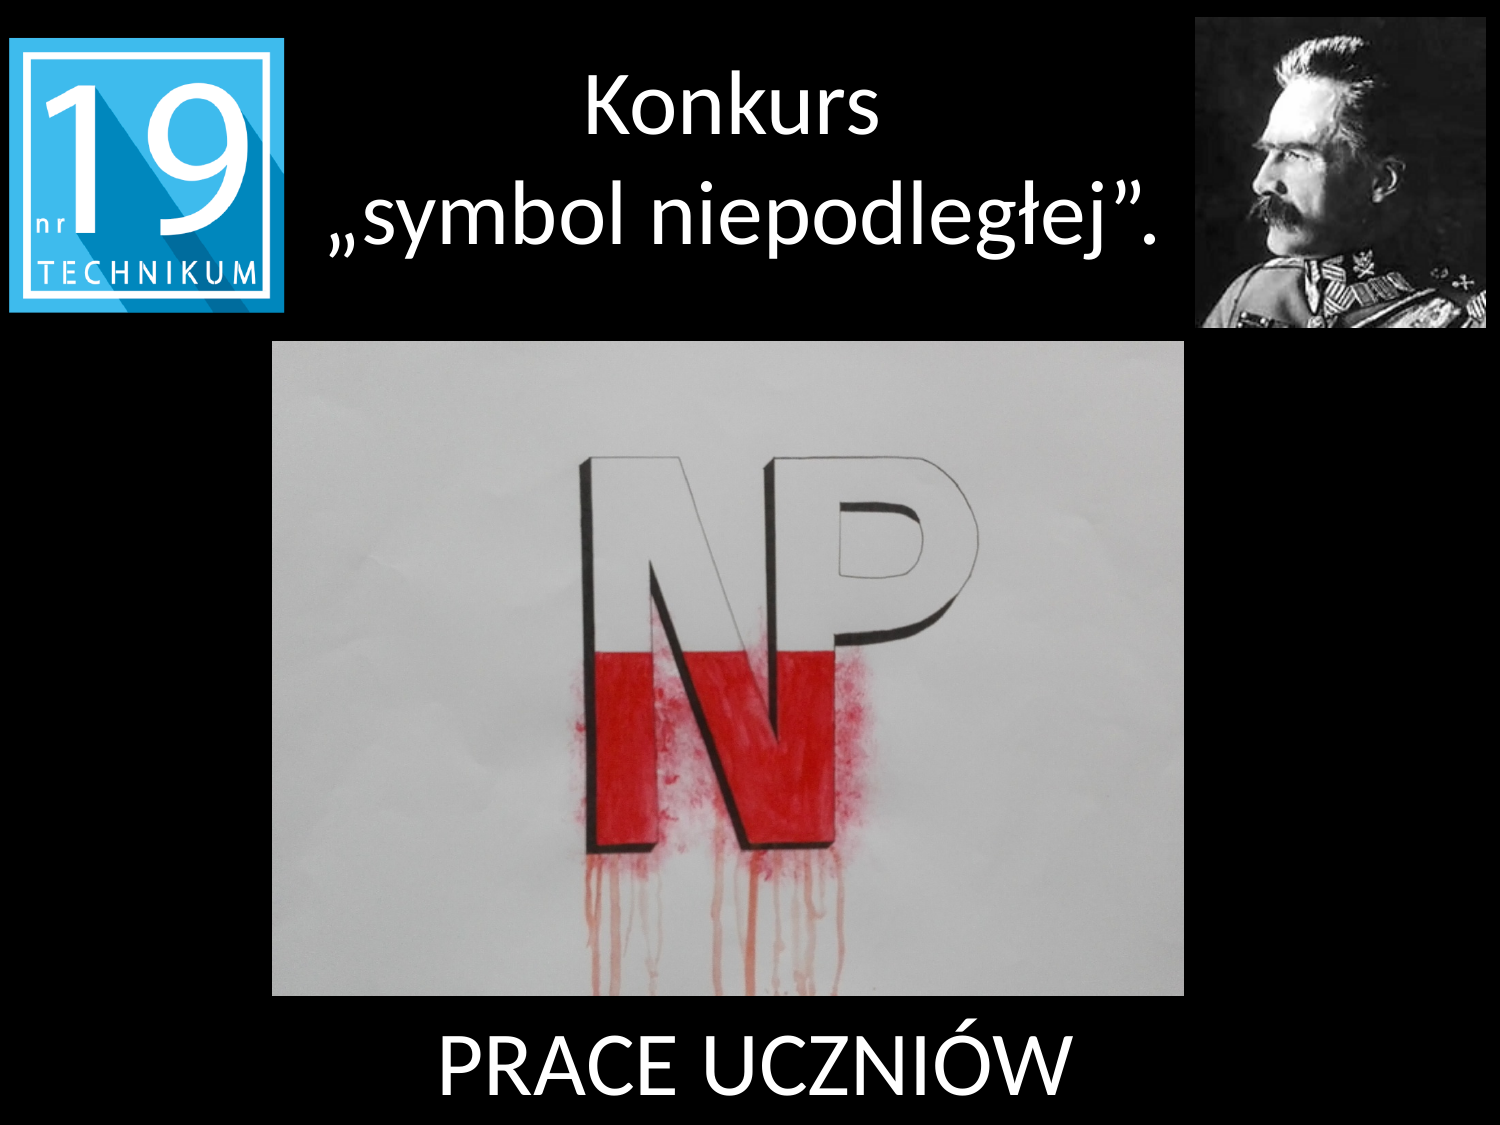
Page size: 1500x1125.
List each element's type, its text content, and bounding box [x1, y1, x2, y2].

picture [0, 18, 323, 340]
title Konkurs „symbol niepodległej”. [323, 35, 1195, 277]
picture [1195, 17, 1486, 329]
subtitle PRACE UCZNIÓW [304, 996, 1207, 1090]
picture [272, 341, 1184, 997]
